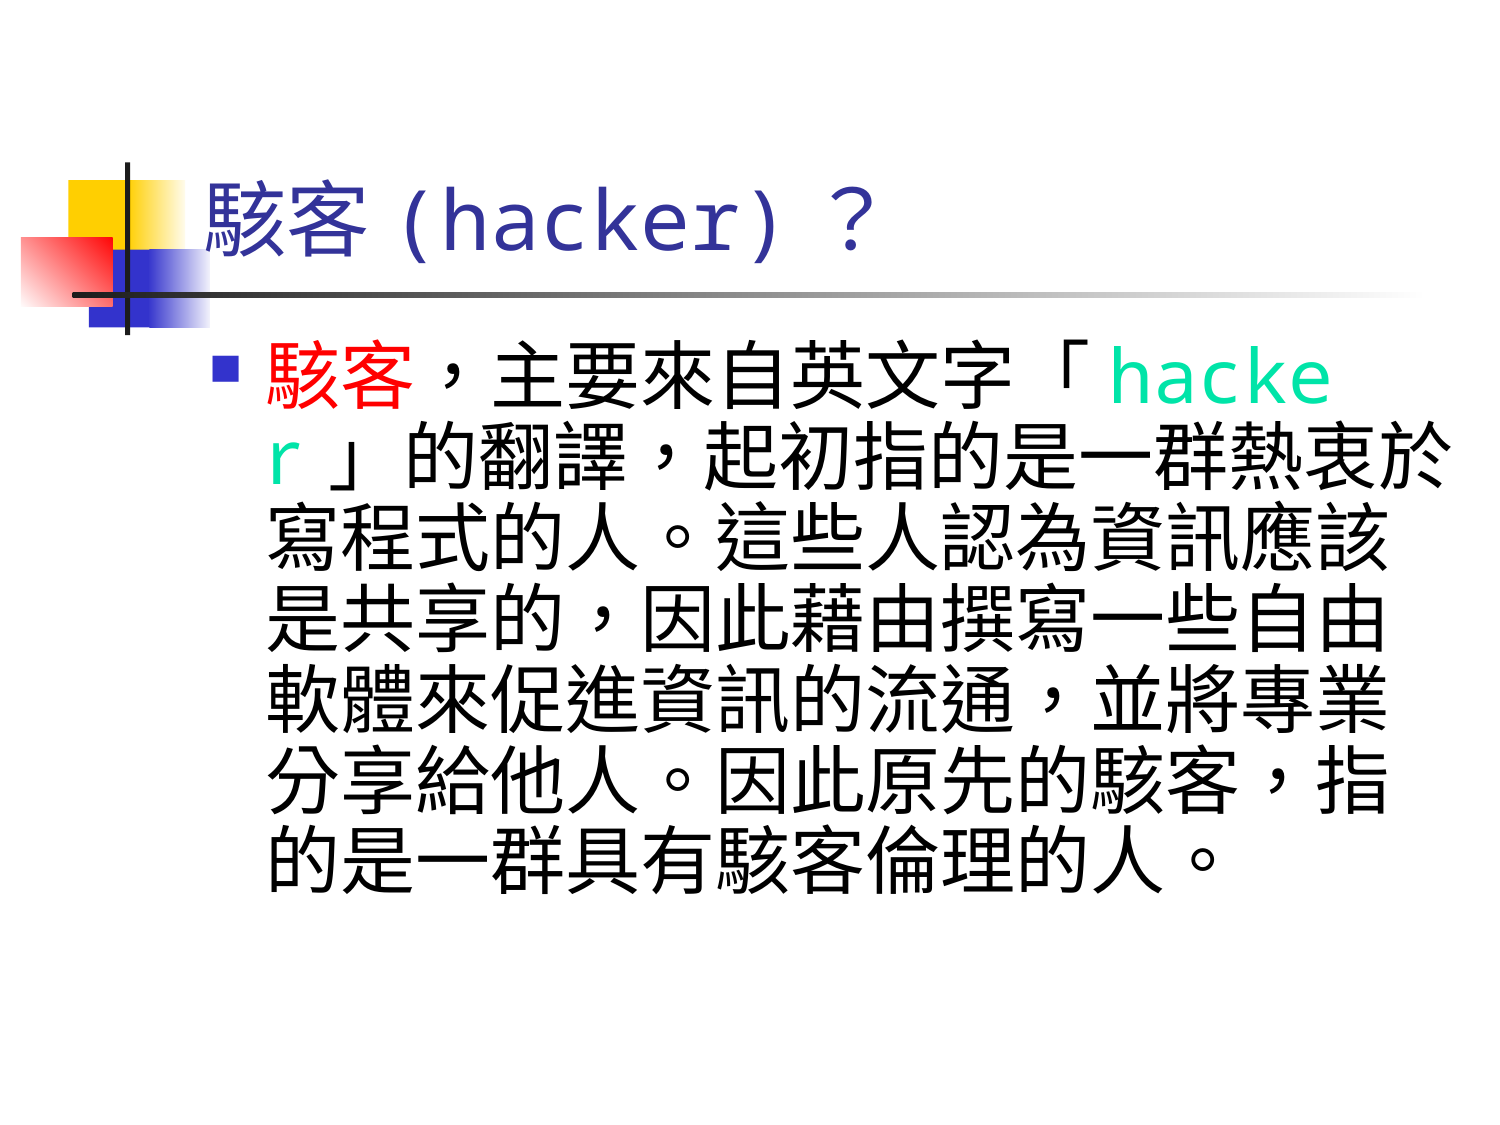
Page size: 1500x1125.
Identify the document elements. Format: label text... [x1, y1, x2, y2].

list 駭客，主要來自英文字「hacker」的翻譯，起初指的是一群熱衷於寫程式的人。這些人認為資訊應該是共享的，因此藉由撰寫一些自由軟體來促進資訊的流通，並將專業分享給他人。因此原先的駭客，指的是一群具有駭客倫理的人。 [193, 331, 1469, 1007]
title 駭客(hacker)？ [188, 35, 1468, 276]
